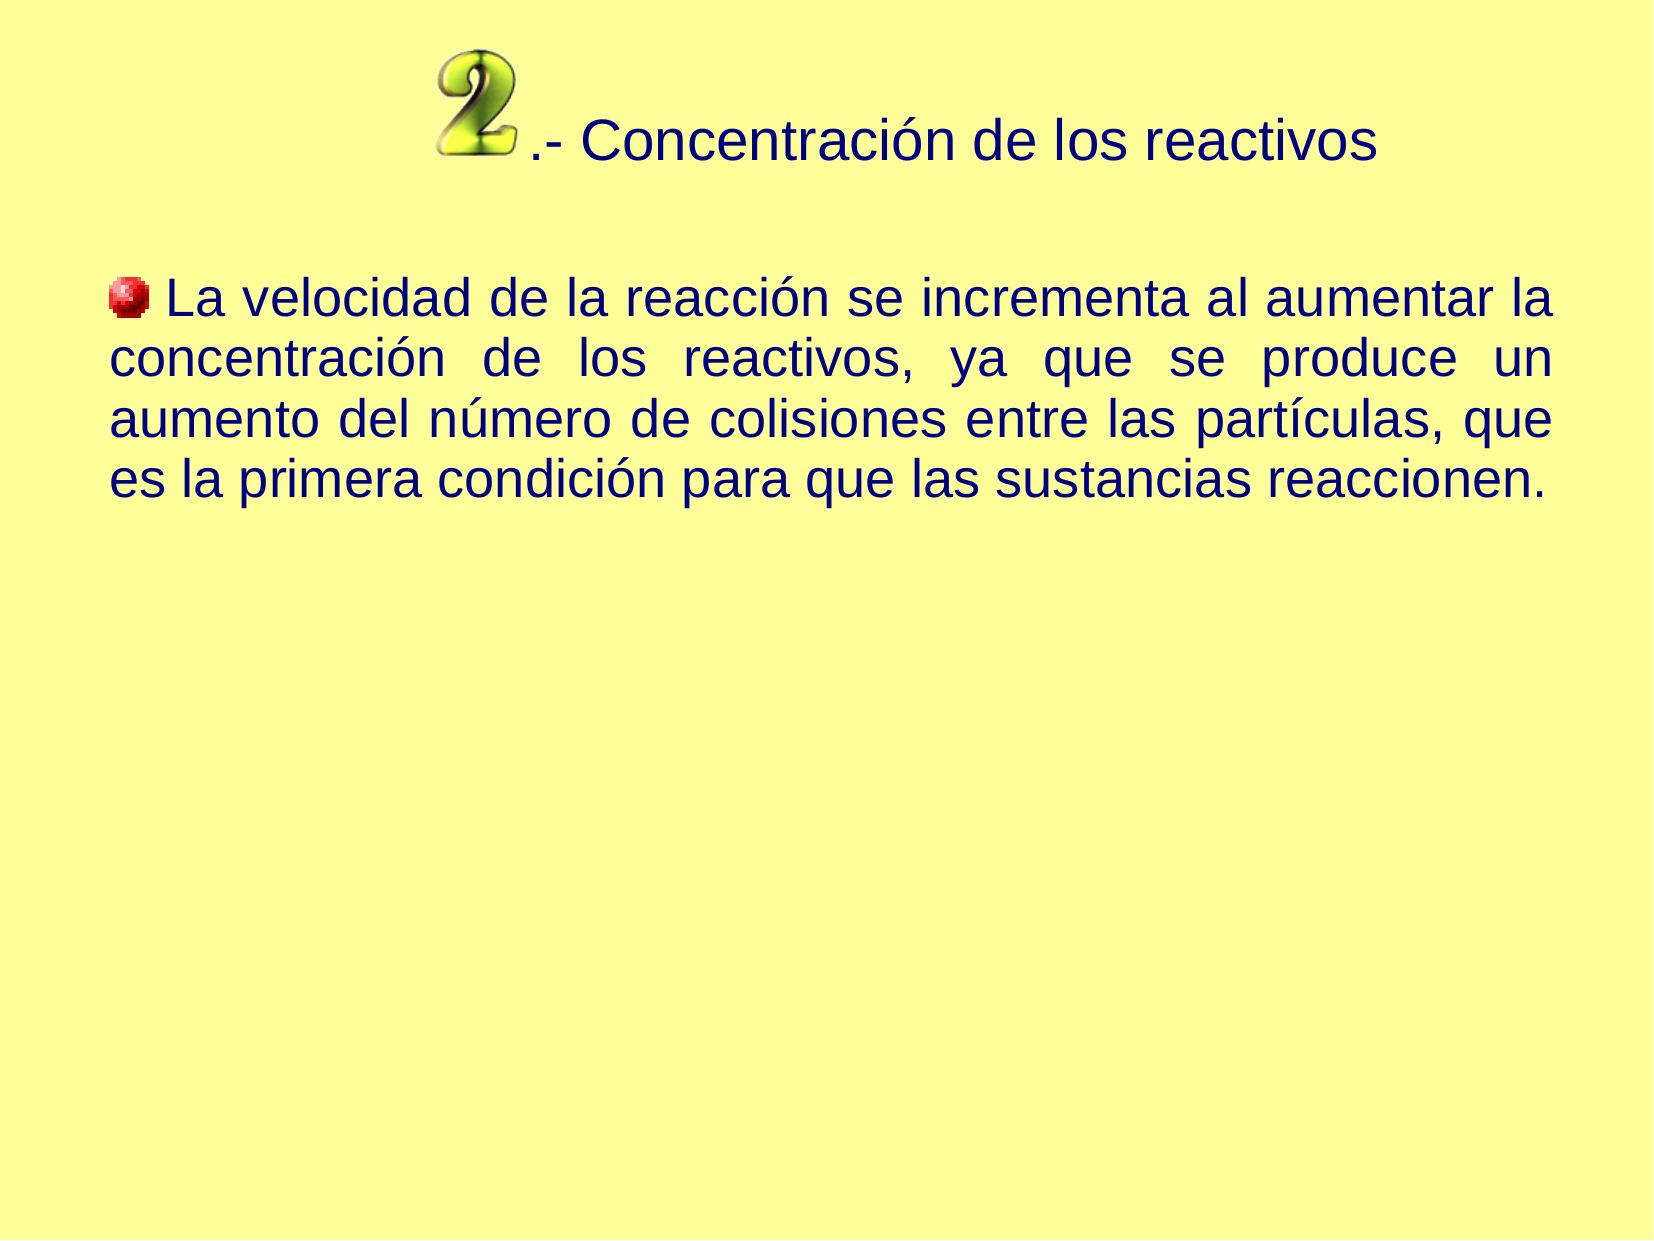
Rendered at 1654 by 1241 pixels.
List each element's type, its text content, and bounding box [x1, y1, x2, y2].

text_box .- Concentración de los reactivos [513, 100, 1506, 181]
text_box La velocidad de la reacción se incrementa al aumentar la concentración de los reactivos, ya que se produce un aumento del número de colisiones entre las partículas, que es la primera condición para que las sustancias reaccionen. [94, 259, 1571, 517]
picture [409, 35, 532, 161]
